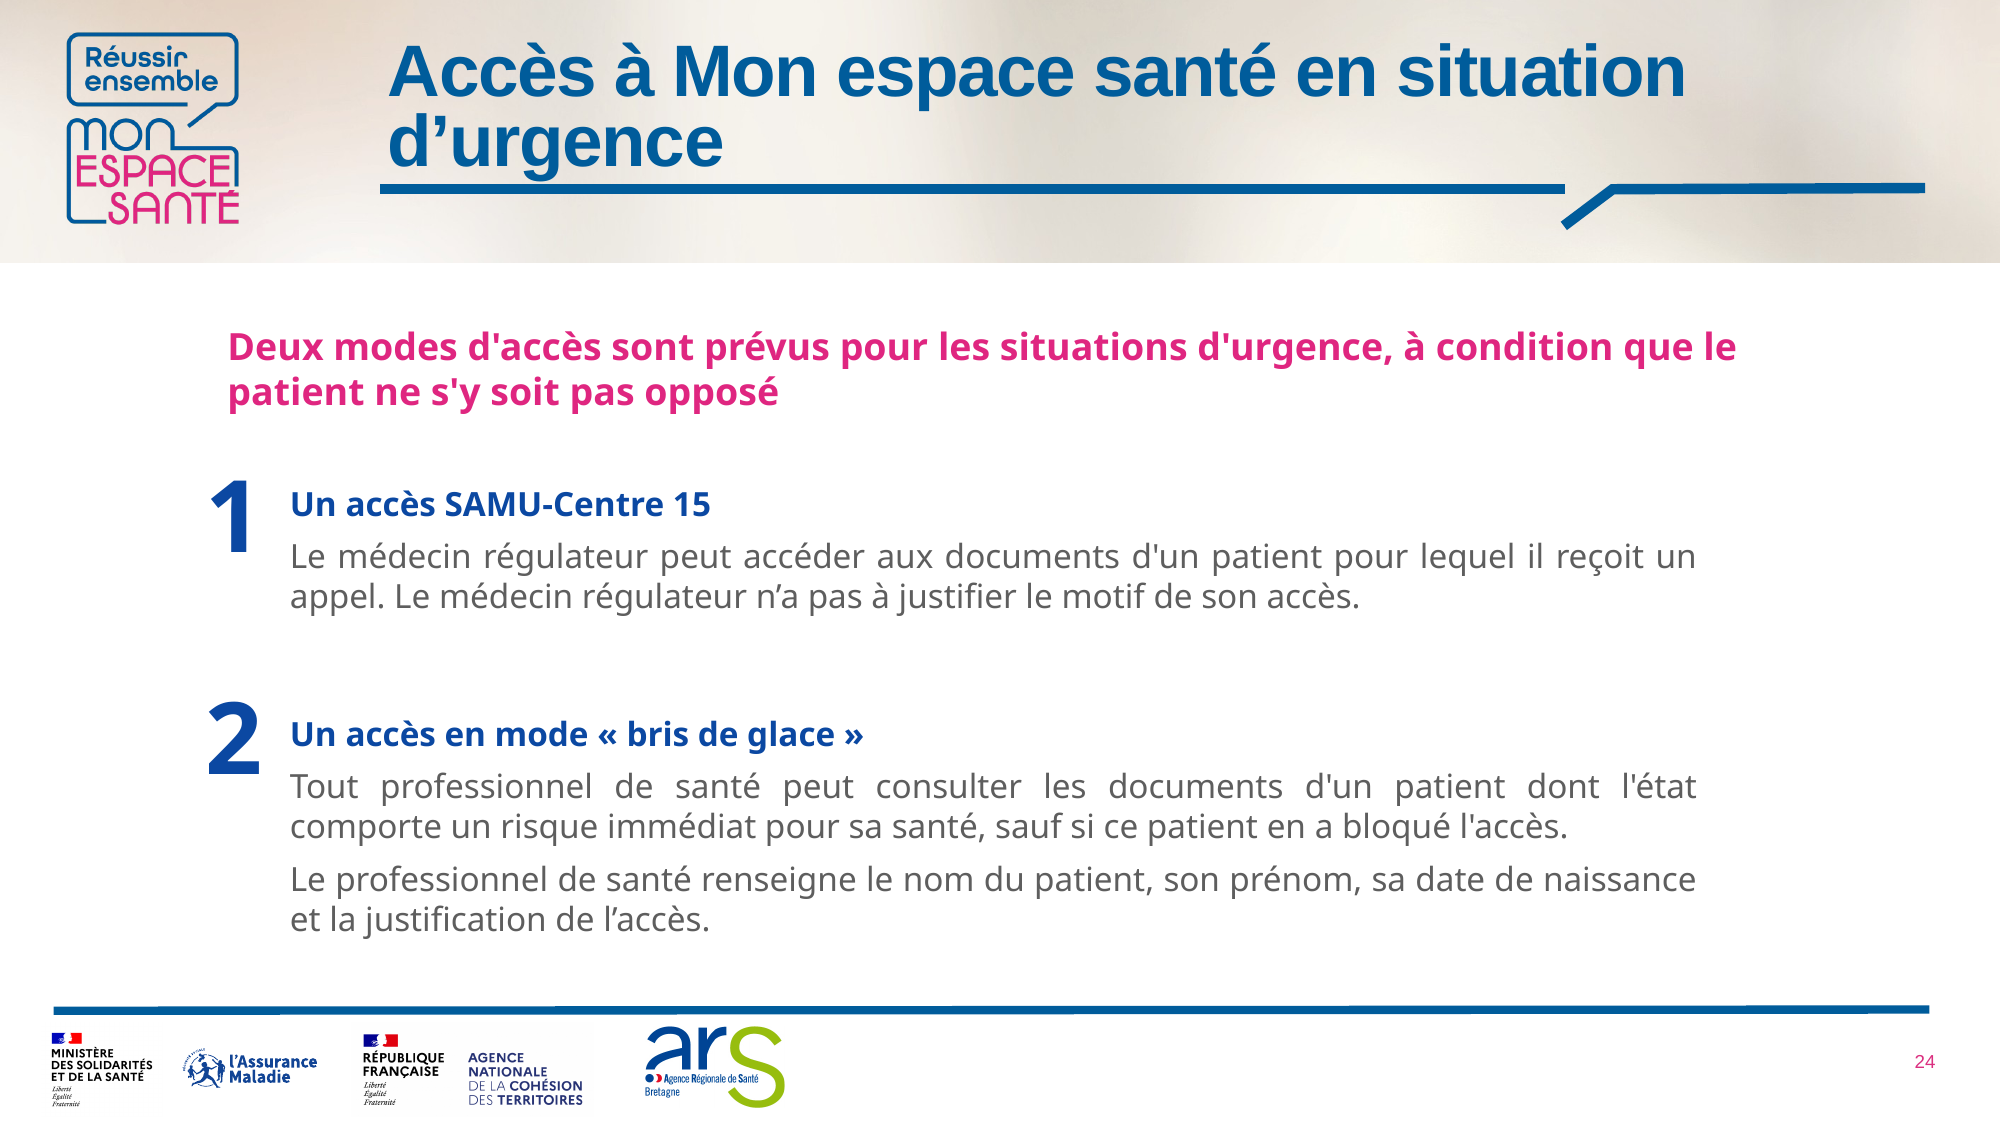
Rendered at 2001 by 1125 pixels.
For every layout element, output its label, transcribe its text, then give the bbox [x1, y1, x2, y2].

text_box Un accès en mode « bris de glace » Tout professionnel de santé peut consulter les documents d'un patient dont l'état comporte un risque immédiat pour sa santé, sauf si ce patient en a bloqué l'accès. Le professionnel de santé renseigne le nom du patient, son prénom, sa date de naissance et la justification de l’accès. [272, 704, 1717, 904]
picture [41, 1022, 163, 1117]
text_box Deux modes d'accès sont prévus pour les situations d'urgence, à condition que le patient ne s'y soit pas opposé [212, 315, 1795, 421]
title Accès à Mon espace santé en situation d’urgence [379, 2, 1843, 189]
picture [645, 1026, 785, 1108]
picture [351, 1022, 594, 1117]
text_box 1 [188, 467, 281, 608]
text_box 2 [188, 689, 281, 830]
text_box Un accès SAMU-Centre 15 Le médecin régulateur peut accéder aux documents d'un patient pour lequel il reçoit un appel. Le médecin régulateur n’a pas à justifier le motif de son accès. [272, 481, 1717, 623]
picture [0, 0, 2000, 263]
